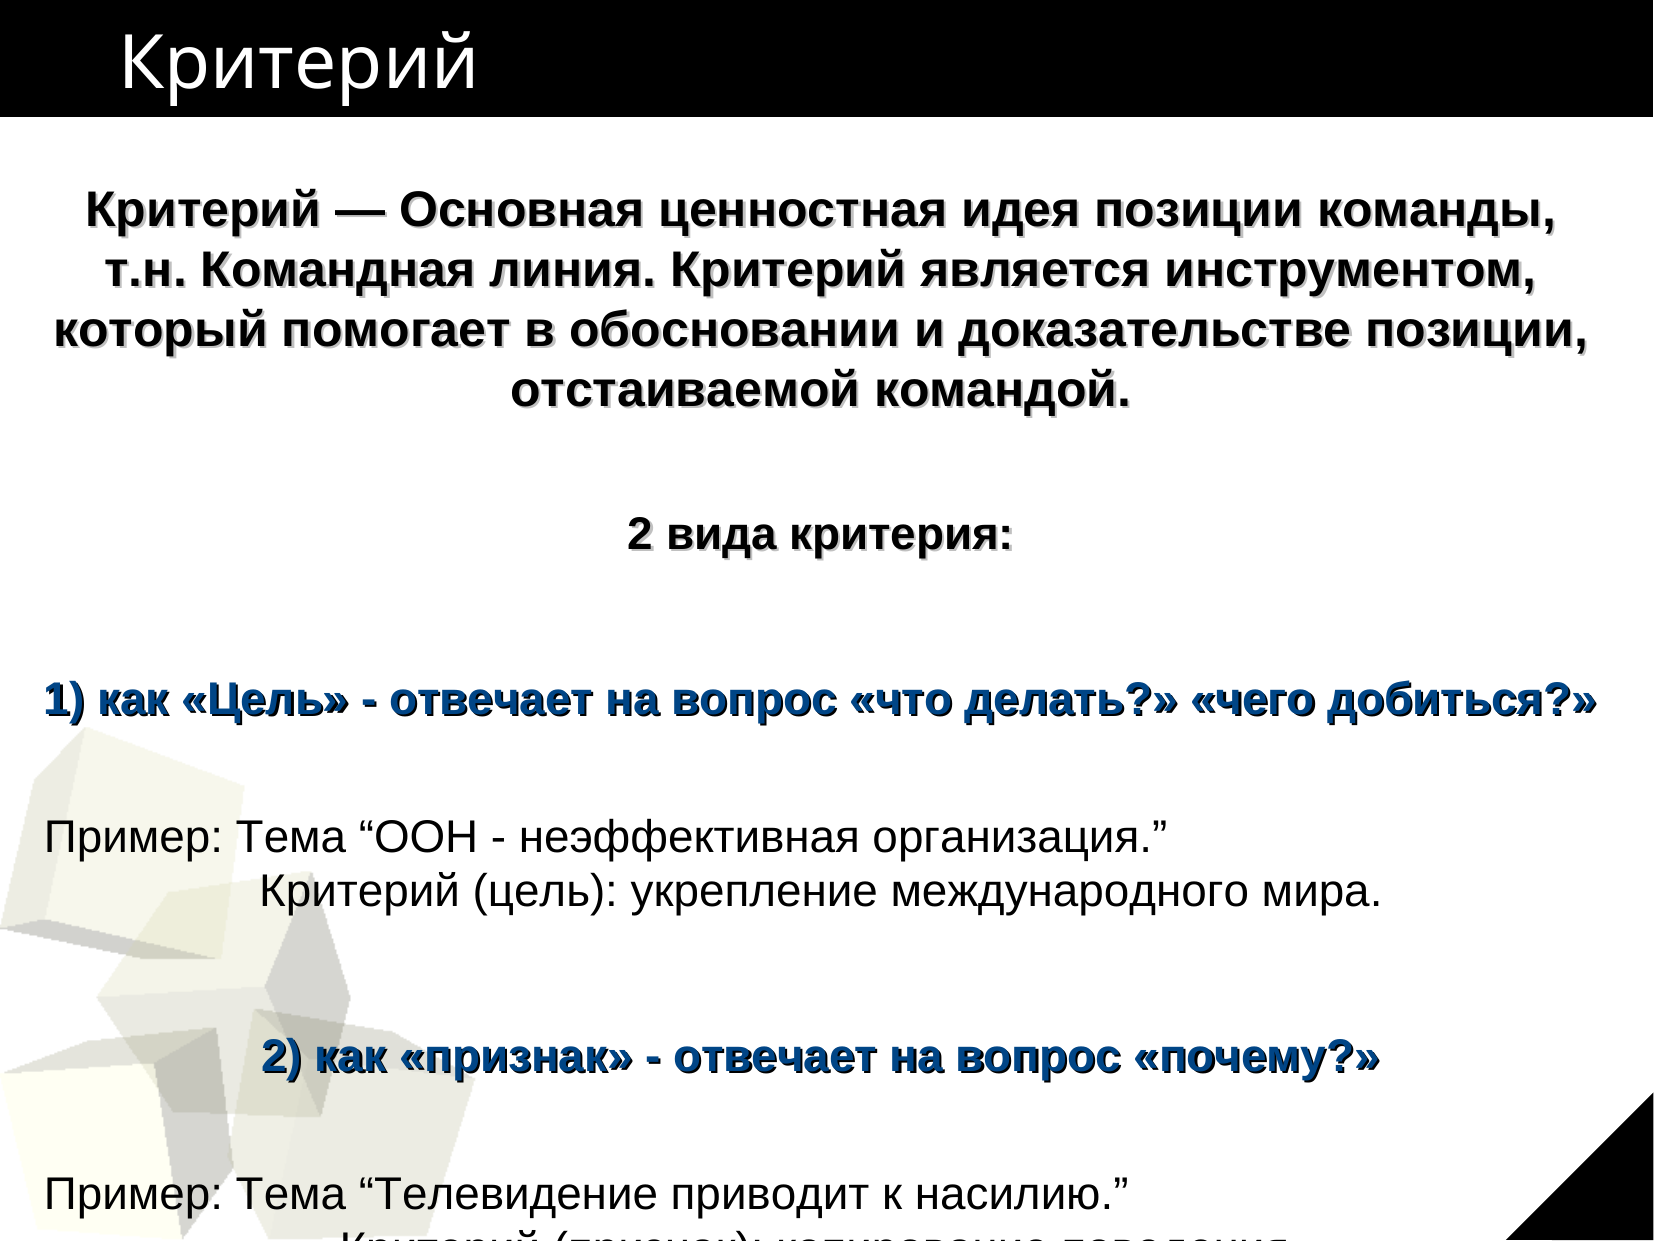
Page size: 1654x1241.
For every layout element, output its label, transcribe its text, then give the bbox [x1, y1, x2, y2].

title Критерий [118, 6, 1595, 112]
subtitle Критерий — Основная ценностная идея позиции команды, т.н. Командная линия. Критерий является инструментом, который помогает в обосновании и доказательстве позиции, отстаиваемой командой. 2 вида критерия: 1) как «Цель» - отвечает на вопрос «что делать?» «чего добиться?» Пример: Тема “ООН - неэффективная организация.” Критерий (цель): укрепление международного мира. 2) как «признак» - отвечает на вопрос «почему?» Пример: Тема “Телевидение приводит к насилию.” Критерий (признак): копирование поведения. [44, 176, 1611, 1215]
